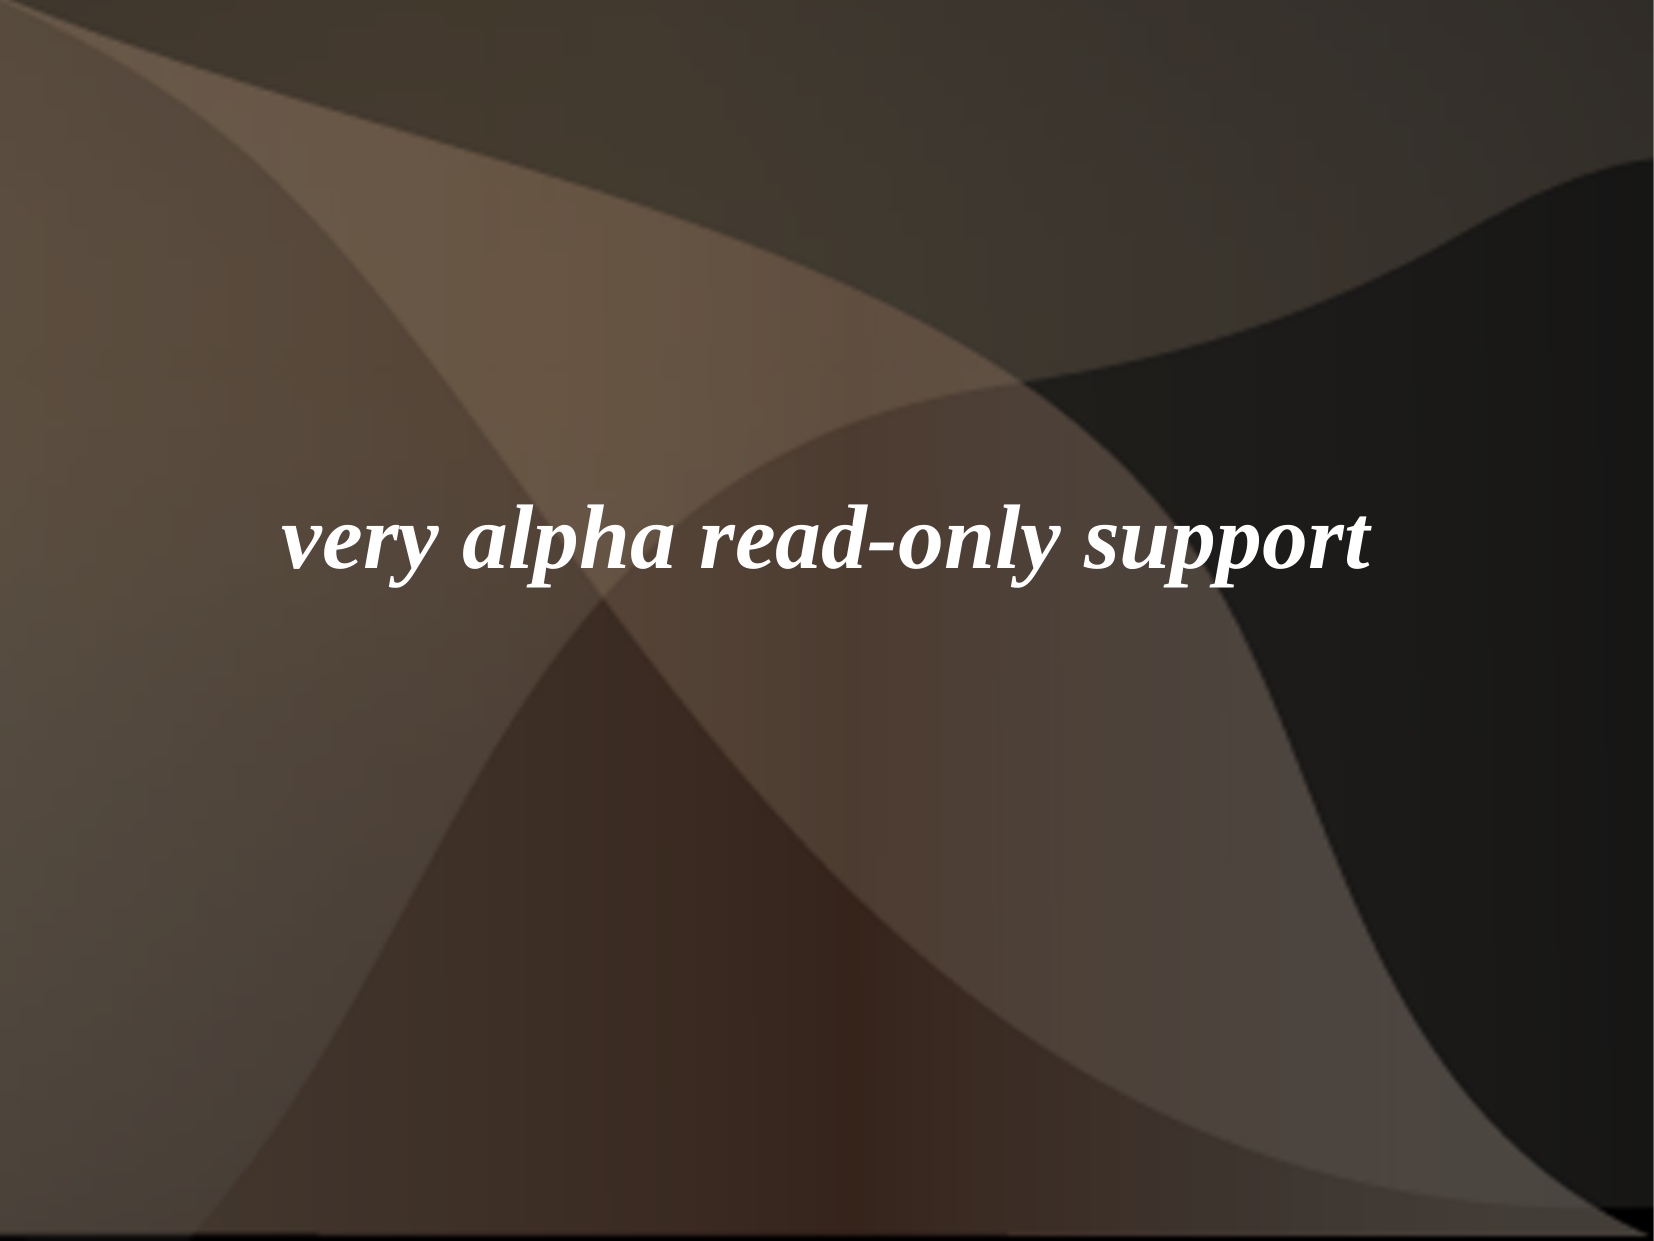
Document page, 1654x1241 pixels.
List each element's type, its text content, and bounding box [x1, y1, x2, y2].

picture [0, 0, 1654, 1241]
title very alpha read-only support [82, 249, 1571, 826]
